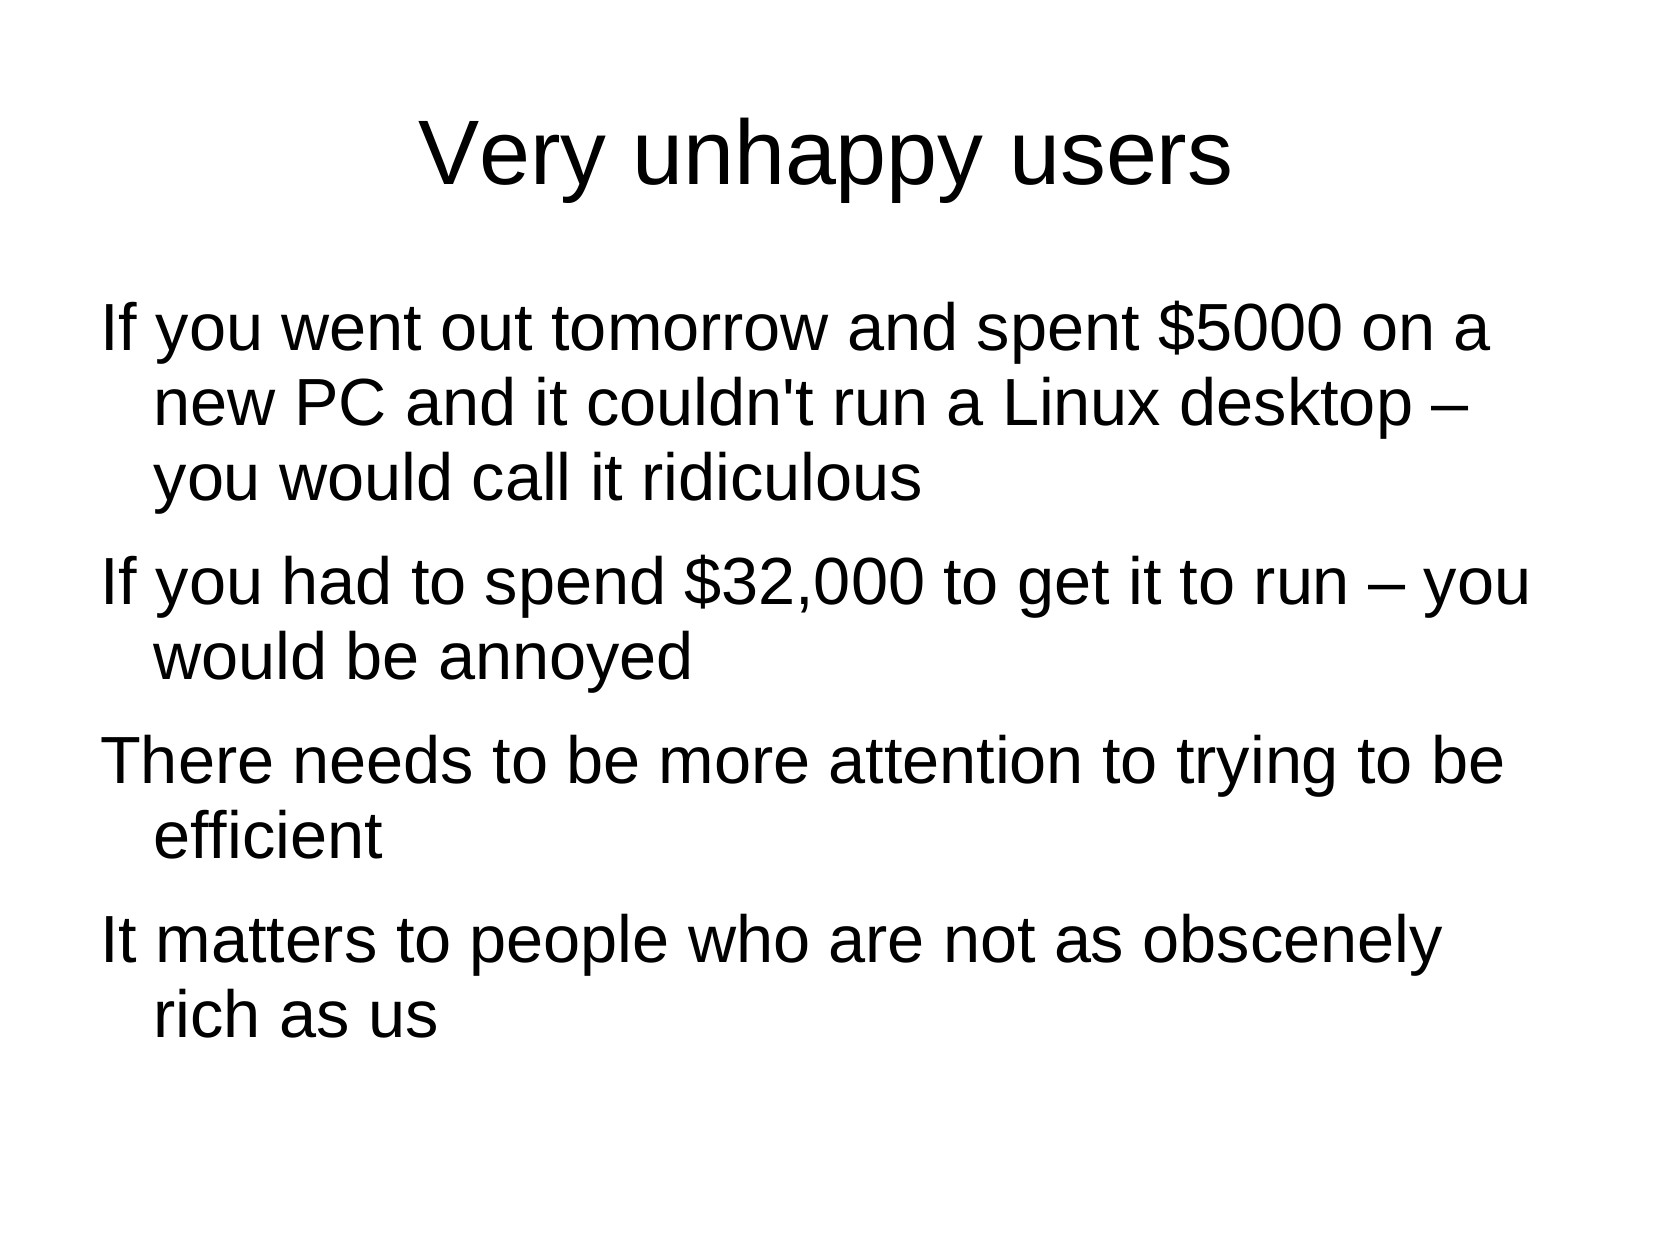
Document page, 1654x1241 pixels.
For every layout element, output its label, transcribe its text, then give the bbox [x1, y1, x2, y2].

list If you went out tomorrow and spent $5000 on a new PC and it couldn't run a Linux desktop – you would call it ridiculous If you had to spend $32,000 to get it to run – you would be annoyed There needs to be more attention to trying to be efficient It matters to people who are not as obscenely rich as us [82, 290, 1571, 1095]
title Very unhappy users [82, 49, 1571, 257]
